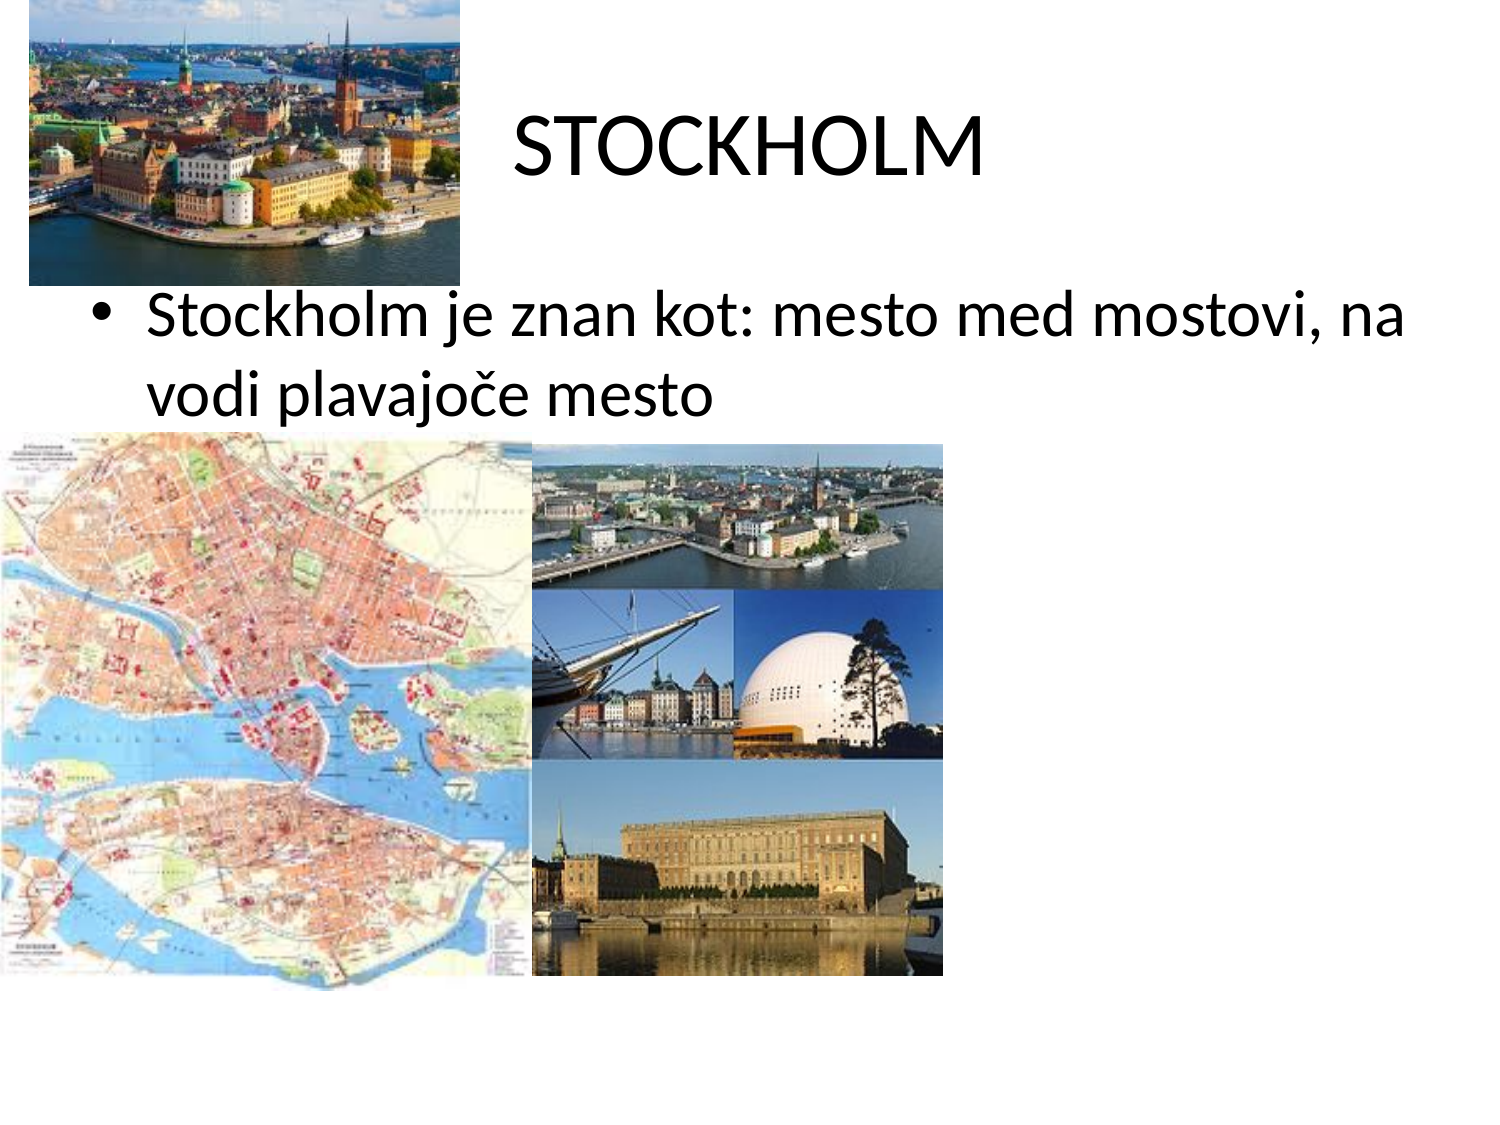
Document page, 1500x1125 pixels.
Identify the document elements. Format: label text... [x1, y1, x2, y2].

list Stockholm je znan kot: mesto med mostovi, na vodi plavajoče mesto [75, 262, 1425, 1005]
picture [0, 432, 943, 991]
title STOCKHOLM [460, 45, 1425, 233]
picture [29, 0, 460, 286]
